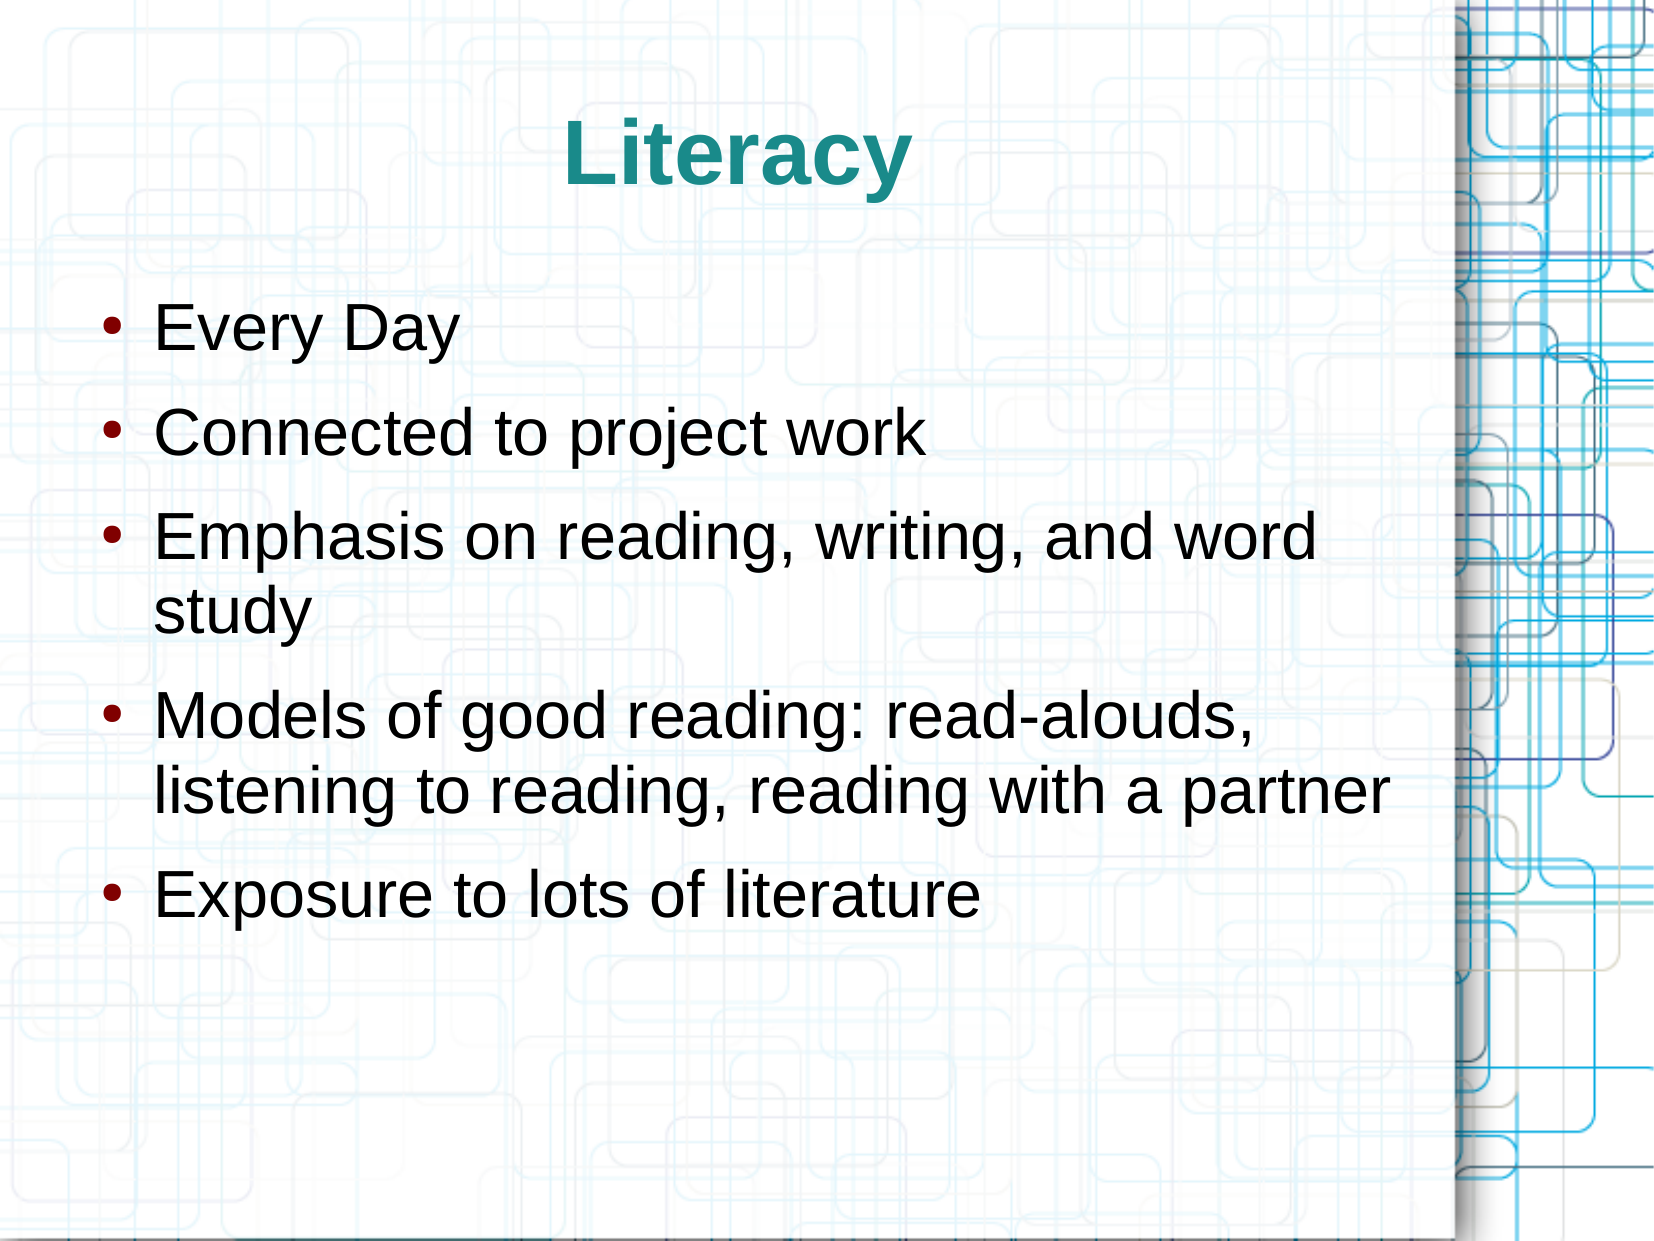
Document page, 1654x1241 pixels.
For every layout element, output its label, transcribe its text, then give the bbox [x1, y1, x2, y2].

title Literacy [59, 49, 1418, 257]
picture [0, 0, 1654, 1241]
list Every Day Connected to project work Emphasis on reading, writing, and word study Models of good reading: read-alouds, listening to reading, reading with a partner Exposure to lots of literature [82, 290, 1418, 1204]
